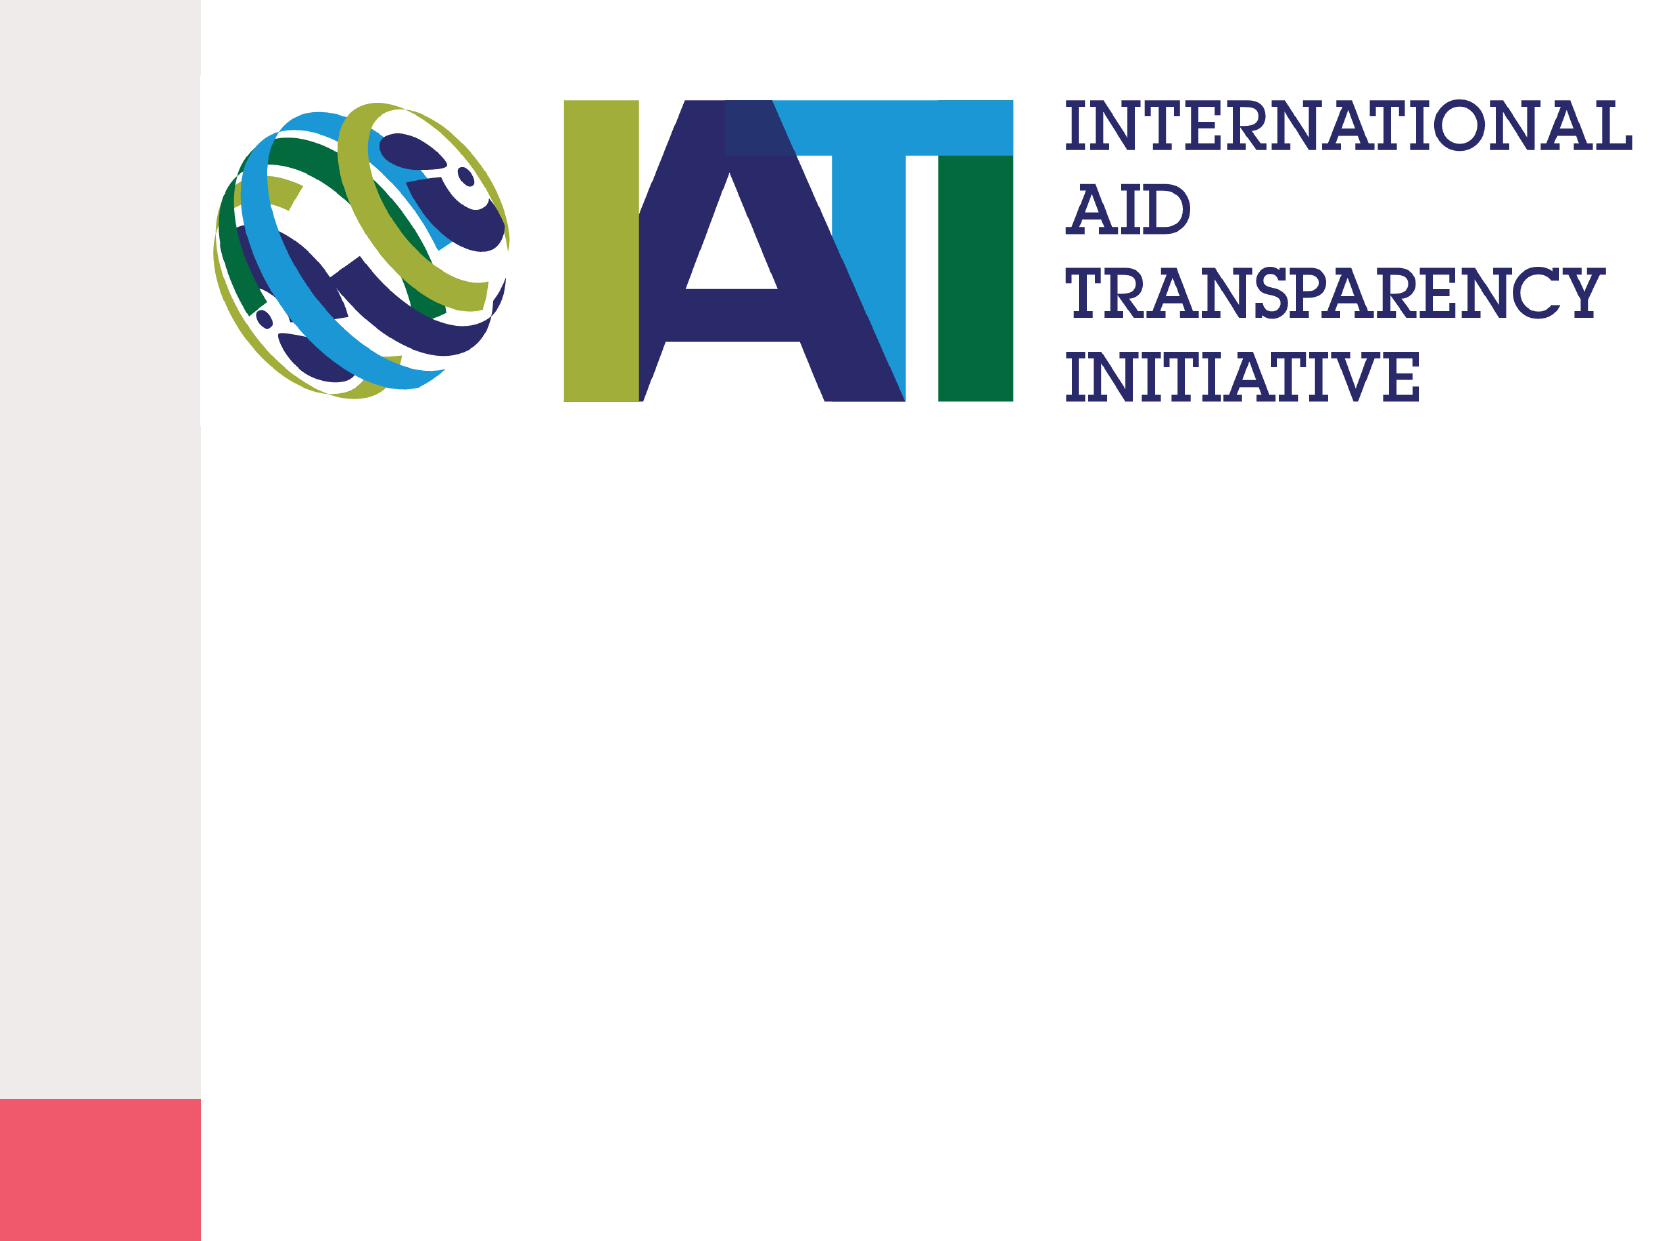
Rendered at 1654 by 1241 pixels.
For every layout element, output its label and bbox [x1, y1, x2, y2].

picture [200, 76, 1651, 426]
